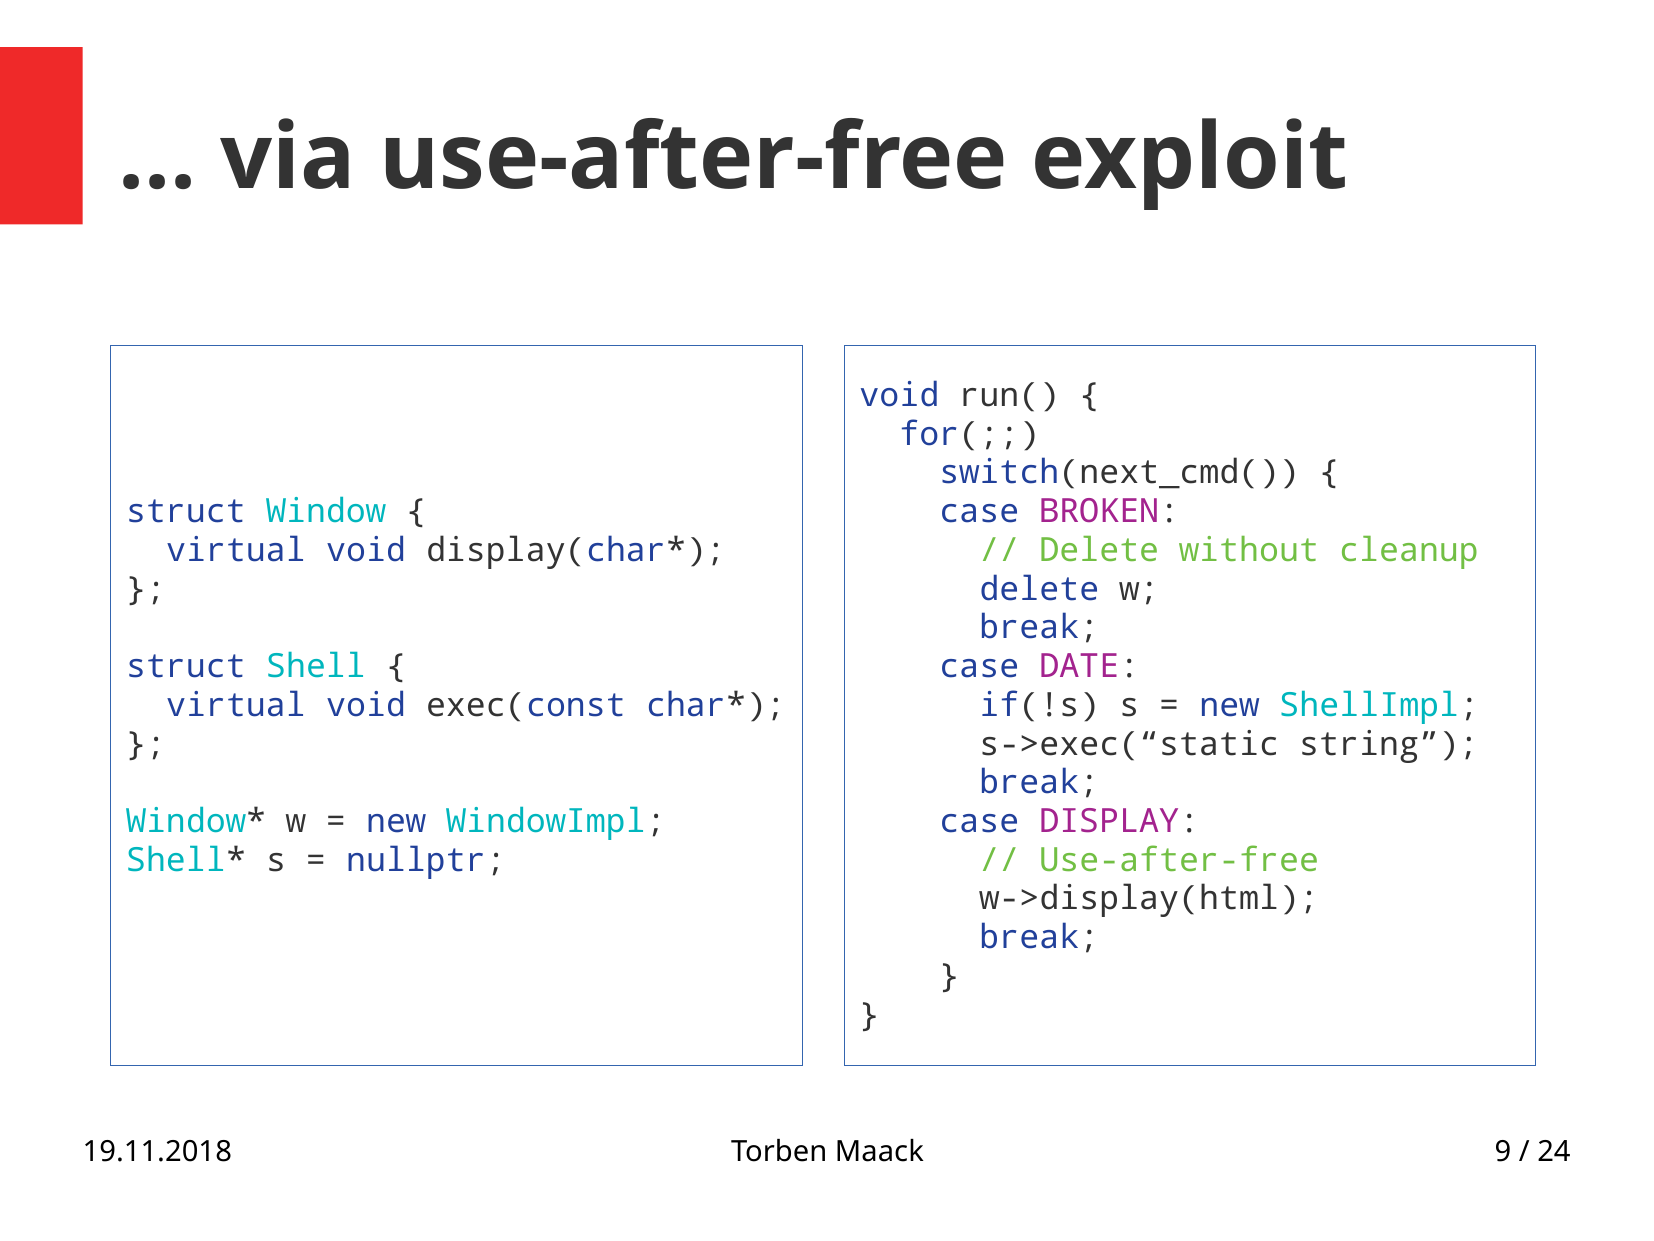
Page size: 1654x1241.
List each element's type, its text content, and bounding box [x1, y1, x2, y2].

list void run() { for(;;) switch(next_cmd()) { case BROKEN: // Delete without cleanup delete w; break; case DATE: if(!s) s = new ShellImpl; s->exec(“static string”); break; case DISPLAY: // Use-after-free w->display(html); break; } } [844, 345, 1536, 1066]
title ... via use-after-free exploit [118, 49, 1571, 257]
list struct Window { virtual void display(char*); }; struct Shell { virtual void exec(const char*); }; Window* w = new WindowImpl; Shell* s = nullptr; [110, 345, 803, 1066]
